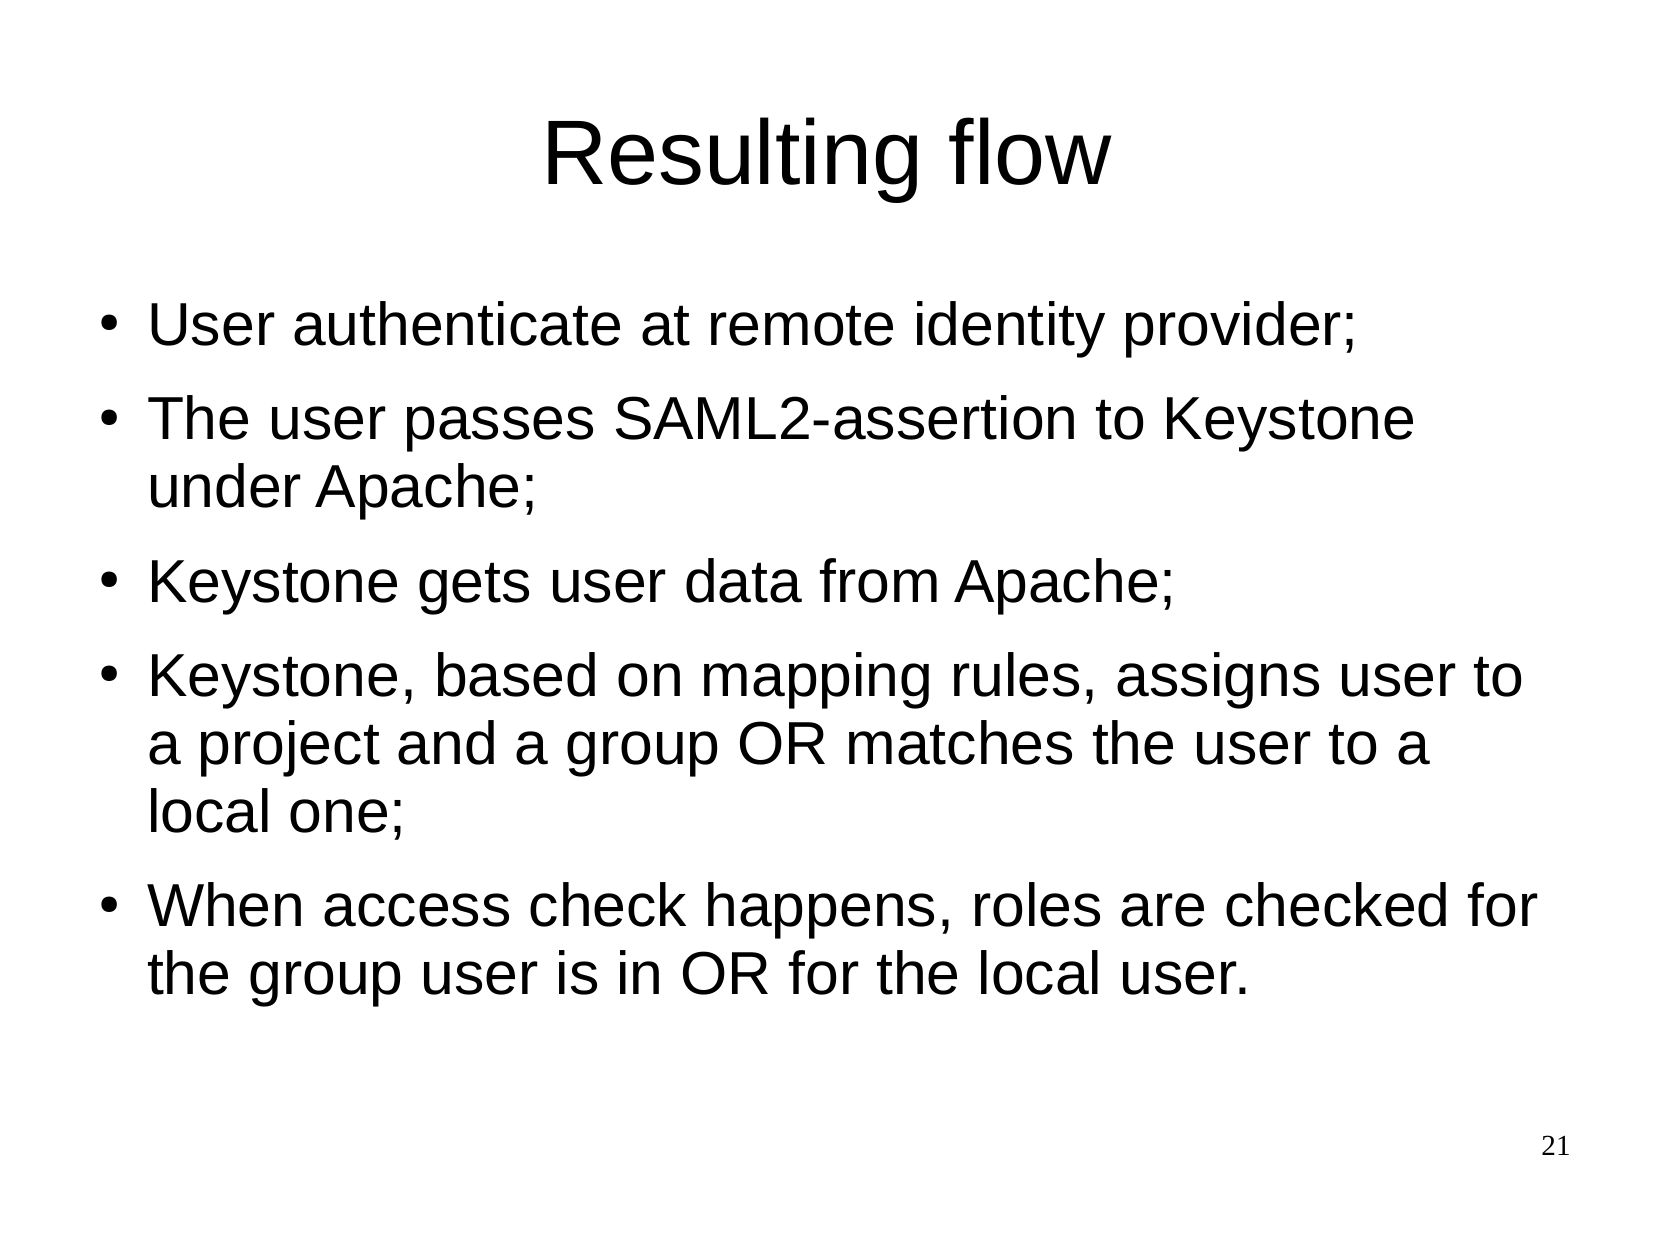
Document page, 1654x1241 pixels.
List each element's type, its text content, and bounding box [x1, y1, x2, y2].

list User authenticate at remote identity provider; The user passes SAML2-assertion to Keystone under Apache; Keystone gets user data from Apache; Keystone, based on mapping rules, assigns user to a project and a group OR matches the user to a local one; When access check happens, roles are checked for the group user is in OR for the local user. [82, 290, 1571, 1010]
title Resulting flow [82, 49, 1571, 257]
